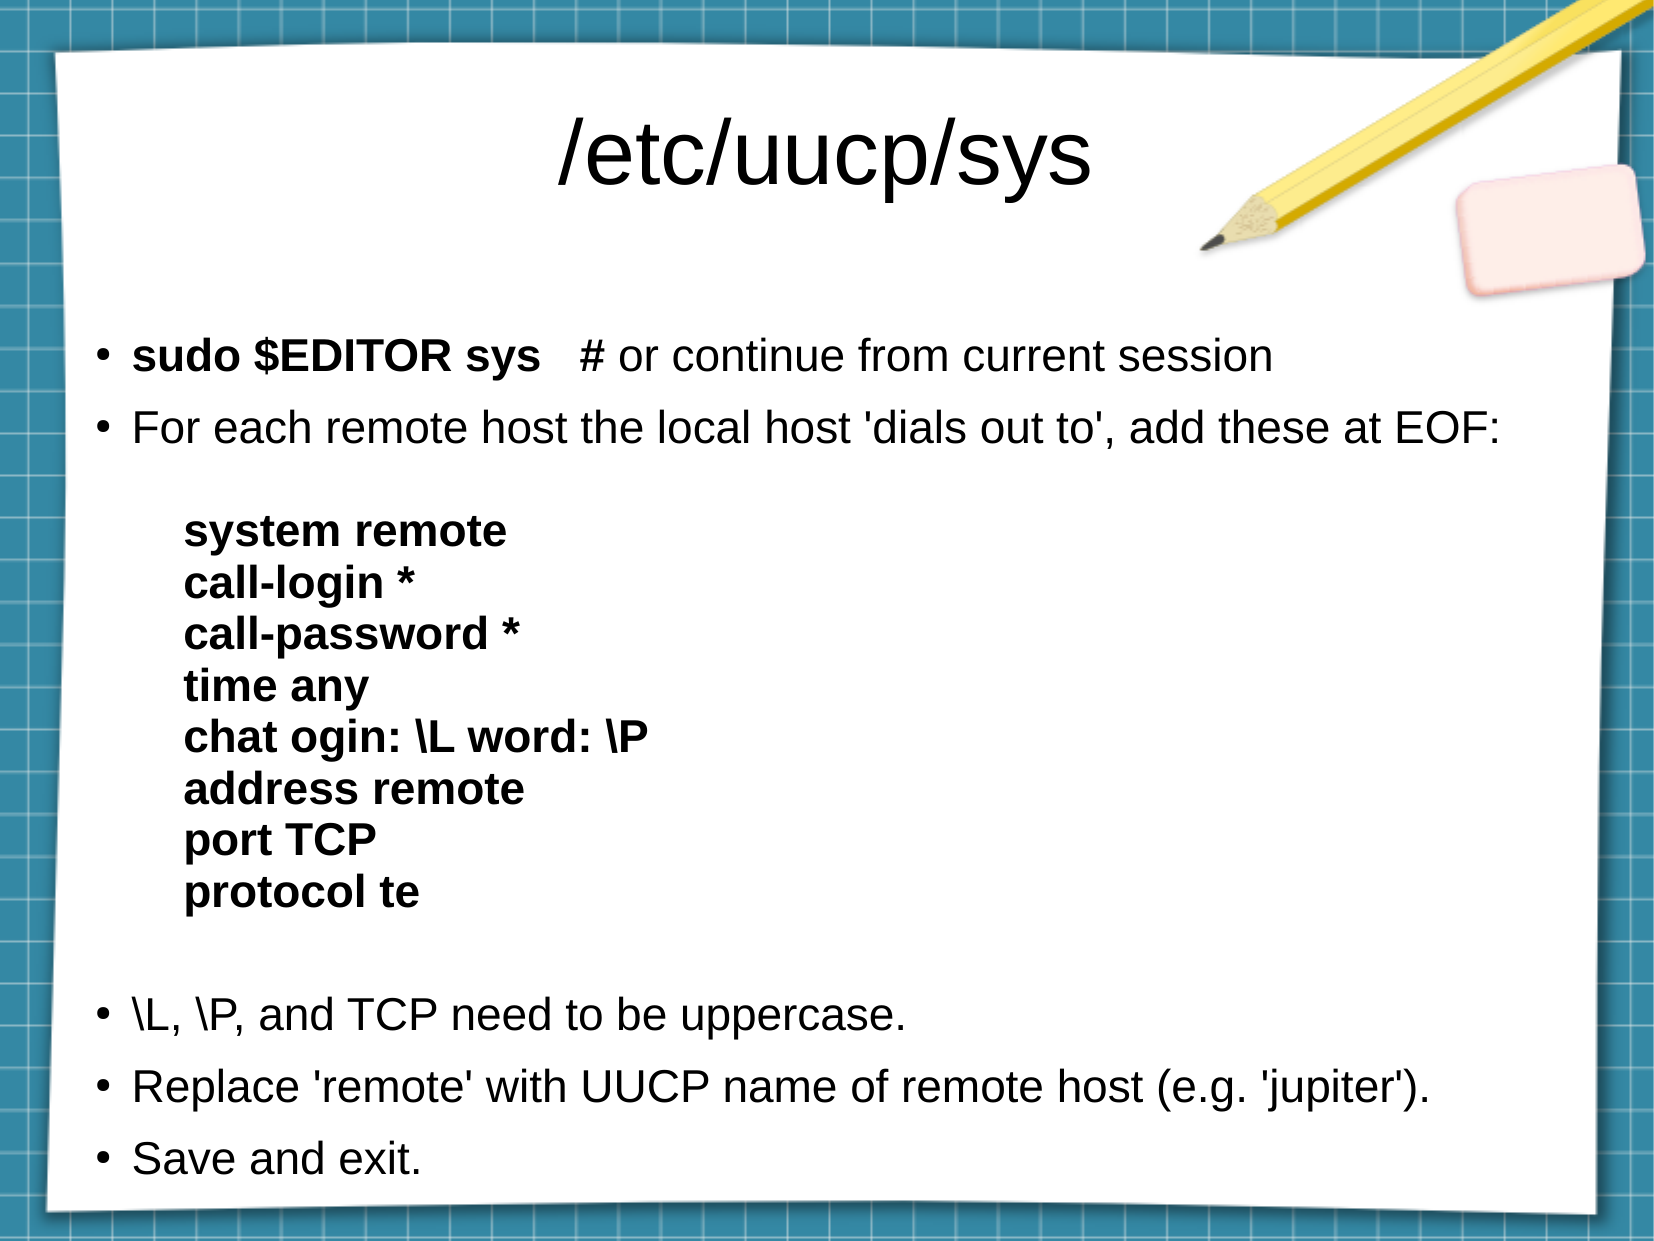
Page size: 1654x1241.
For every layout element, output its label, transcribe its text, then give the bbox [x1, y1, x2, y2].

list sudo $EDITOR sys # or continue from current session For each remote host the local host 'dials out to', add these at EOF: system remote call-login * call-password * time any chat ogin: \L word: \P address remote port TCP protocol te \L, \P, and TCP need to be uppercase. Replace 'remote' with UUCP name of remote host (e.g. 'jupiter'). Save and exit. [82, 330, 1571, 1195]
picture [0, 0, 1654, 1241]
title /etc/uucp/sys [82, 49, 1571, 257]
